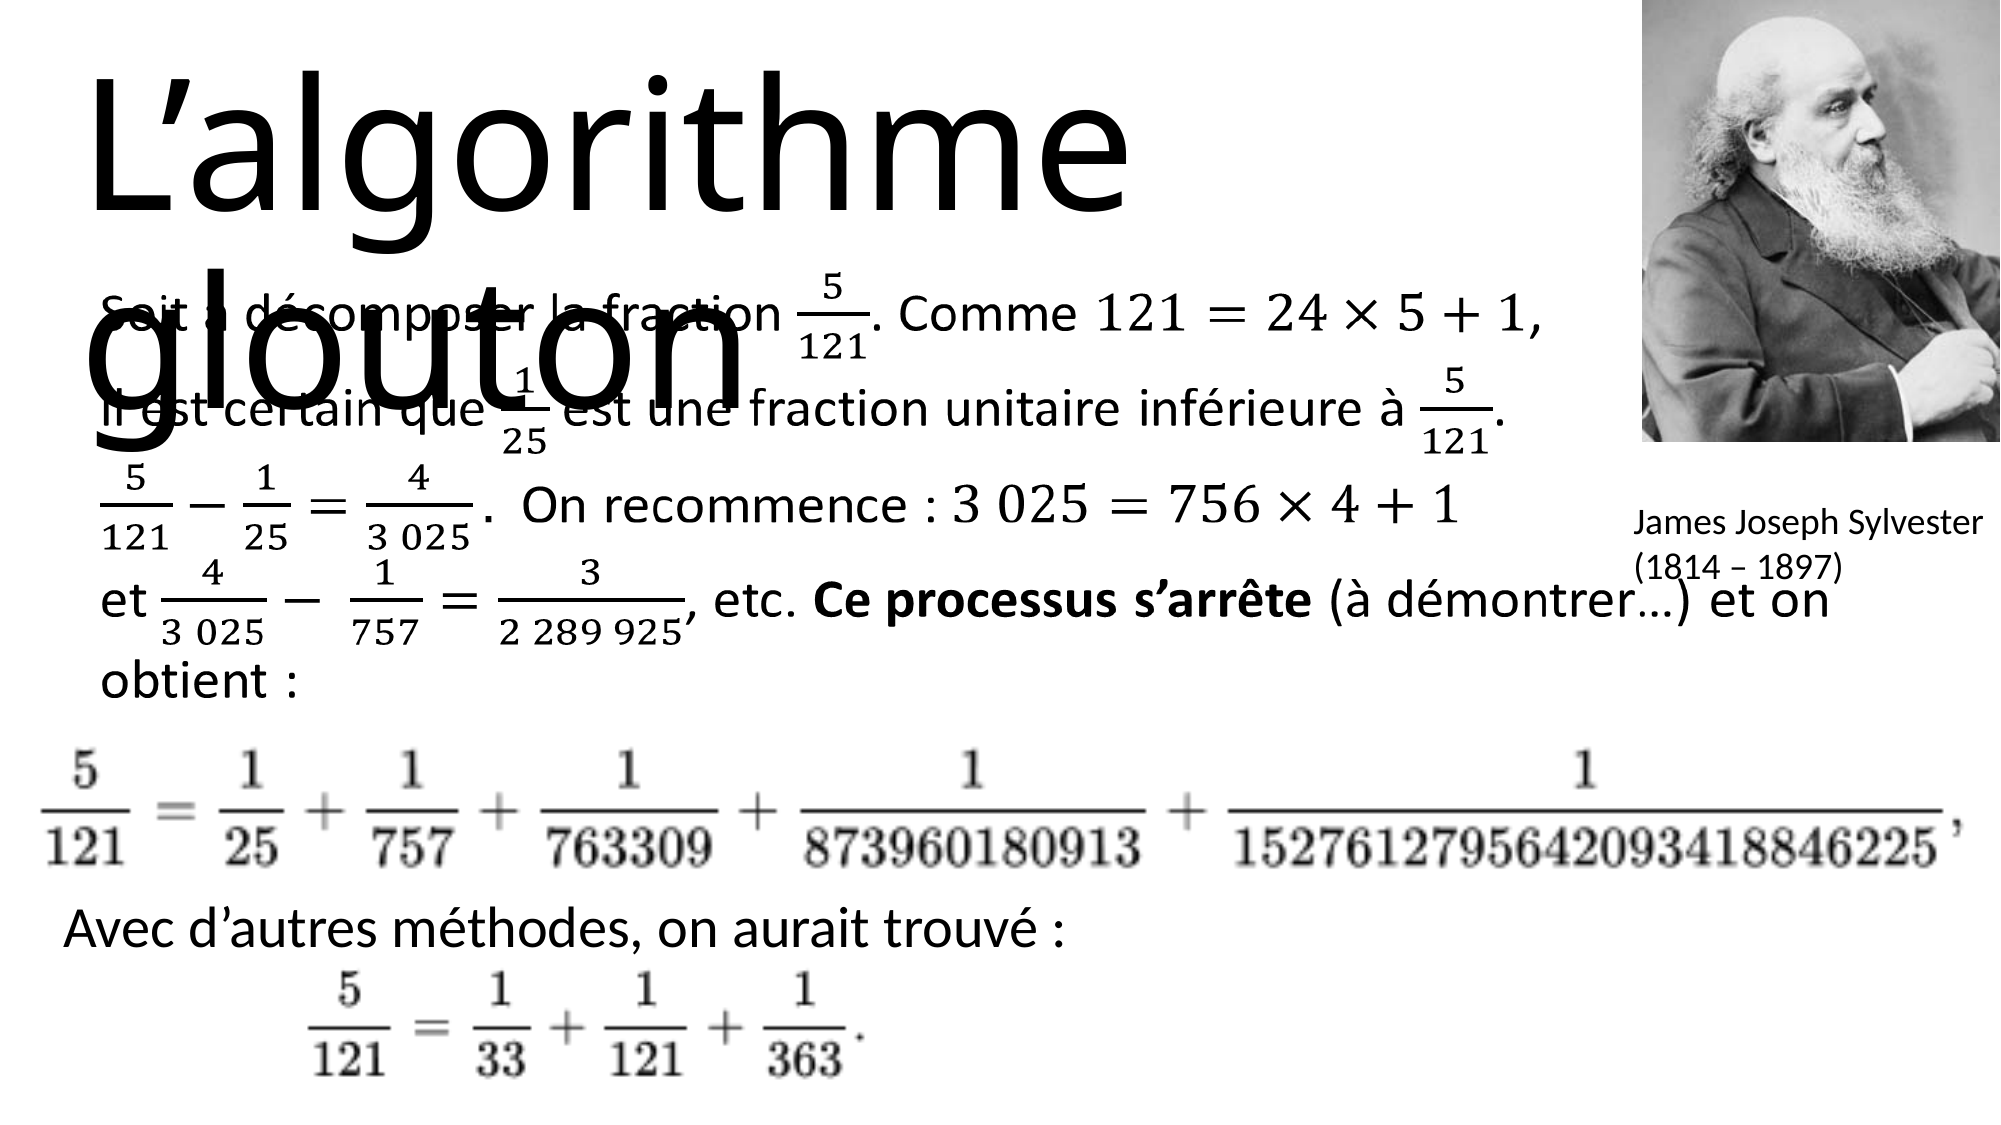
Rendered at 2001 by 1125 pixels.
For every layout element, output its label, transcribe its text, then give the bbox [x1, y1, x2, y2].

picture [303, 966, 868, 1083]
picture [15, 745, 1985, 876]
picture [1642, 0, 2000, 442]
text_box [64, 255, 1937, 745]
title L’algorithme glouton [64, 45, 1619, 233]
text_box Avec d’autres méthodes, on aurait trouvé : [48, 881, 1157, 967]
text_box James Joseph Sylvester (1814 – 1897) [1618, 489, 2000, 595]
